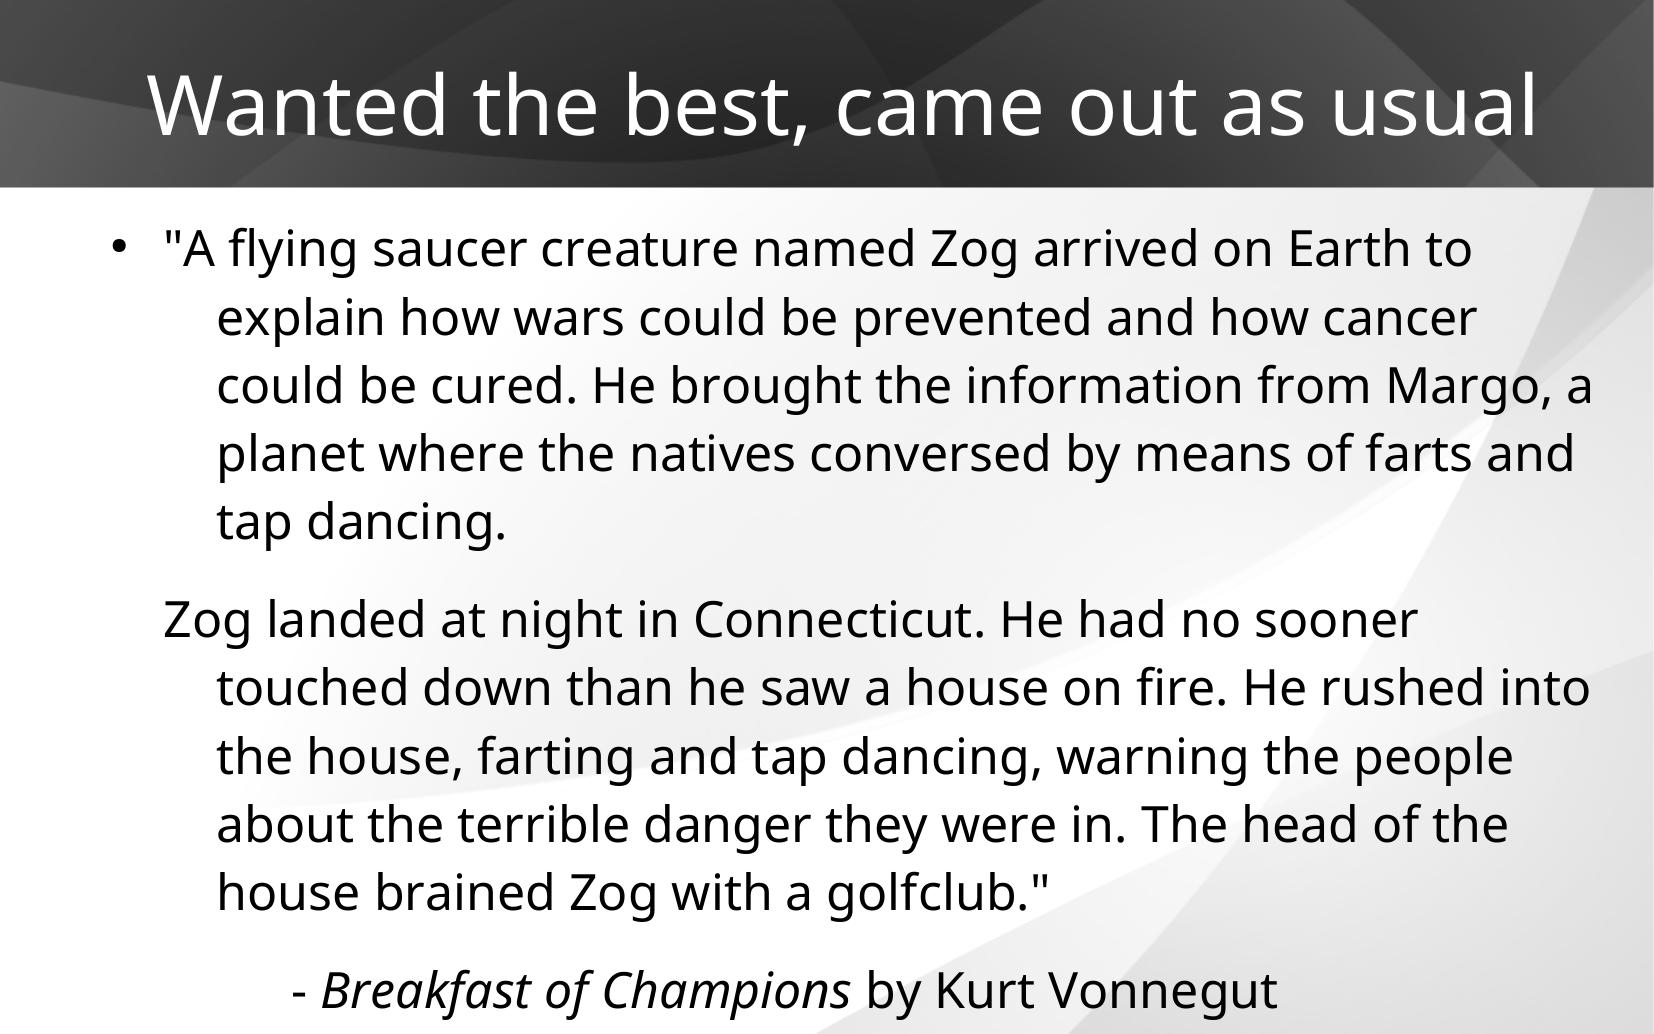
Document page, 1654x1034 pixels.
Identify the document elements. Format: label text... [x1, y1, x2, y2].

title Wanted the best, came out as usual [75, 0, 1613, 208]
picture [0, 0, 1654, 1034]
list "A flying saucer creature named Zog arrived on Earth to explain how wars could be prevented and how cancer could be cured. He brought the information from Margo, a planet where the natives conversed by means of farts and tap dancing. Zog landed at night in Connecticut. He had no sooner touched down than he saw a house on fire. He rushed into the house, farting and tap dancing, warning the people about the terrible danger they were in. The head of the house brained Zog with a golfclub." - Breakfast of Champions by Kurt Vonnegut [75, 213, 1613, 1001]
